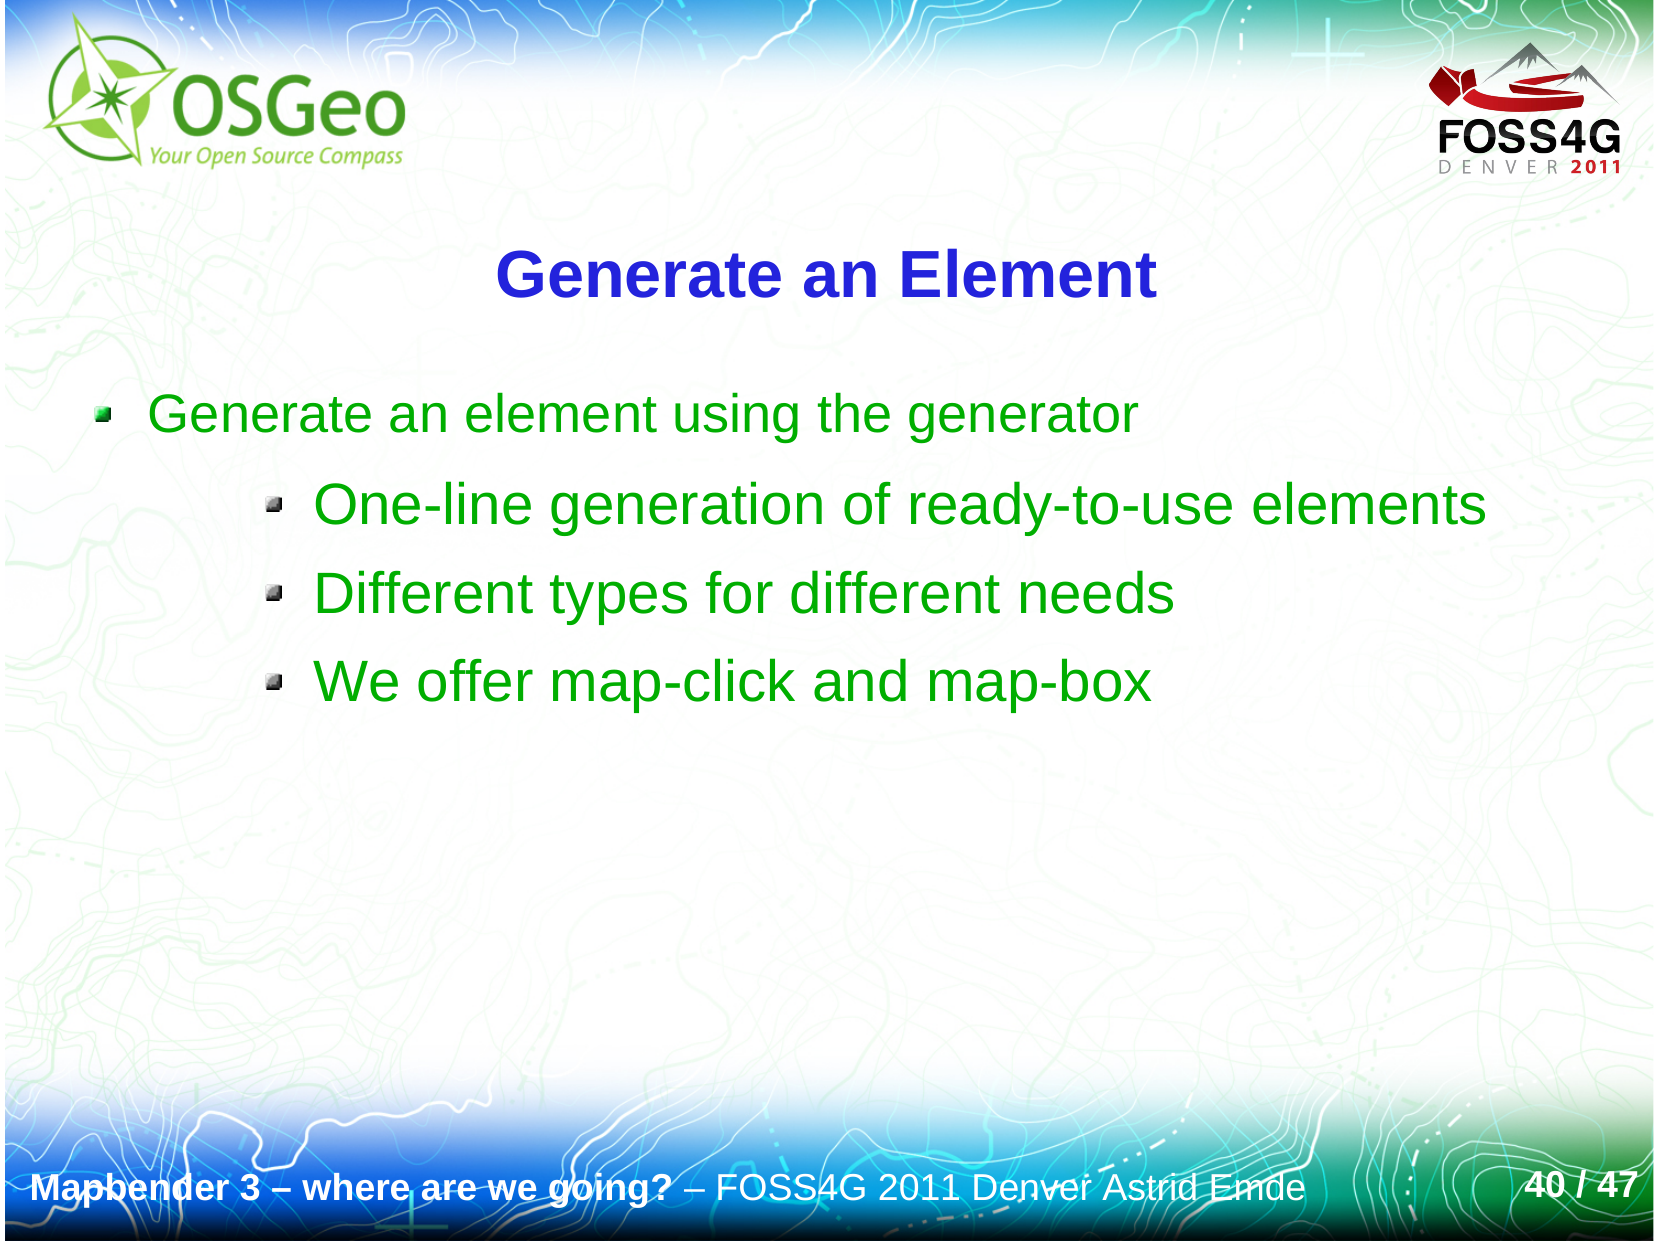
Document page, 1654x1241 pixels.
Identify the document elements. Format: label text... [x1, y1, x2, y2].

title Generate an Element [82, 208, 1571, 342]
list Generate an element using the generator One-line generation of ready-to-use elements Different types for different needs We offer map-click and map-box [76, 383, 1565, 1188]
picture [5, 0, 1654, 1241]
